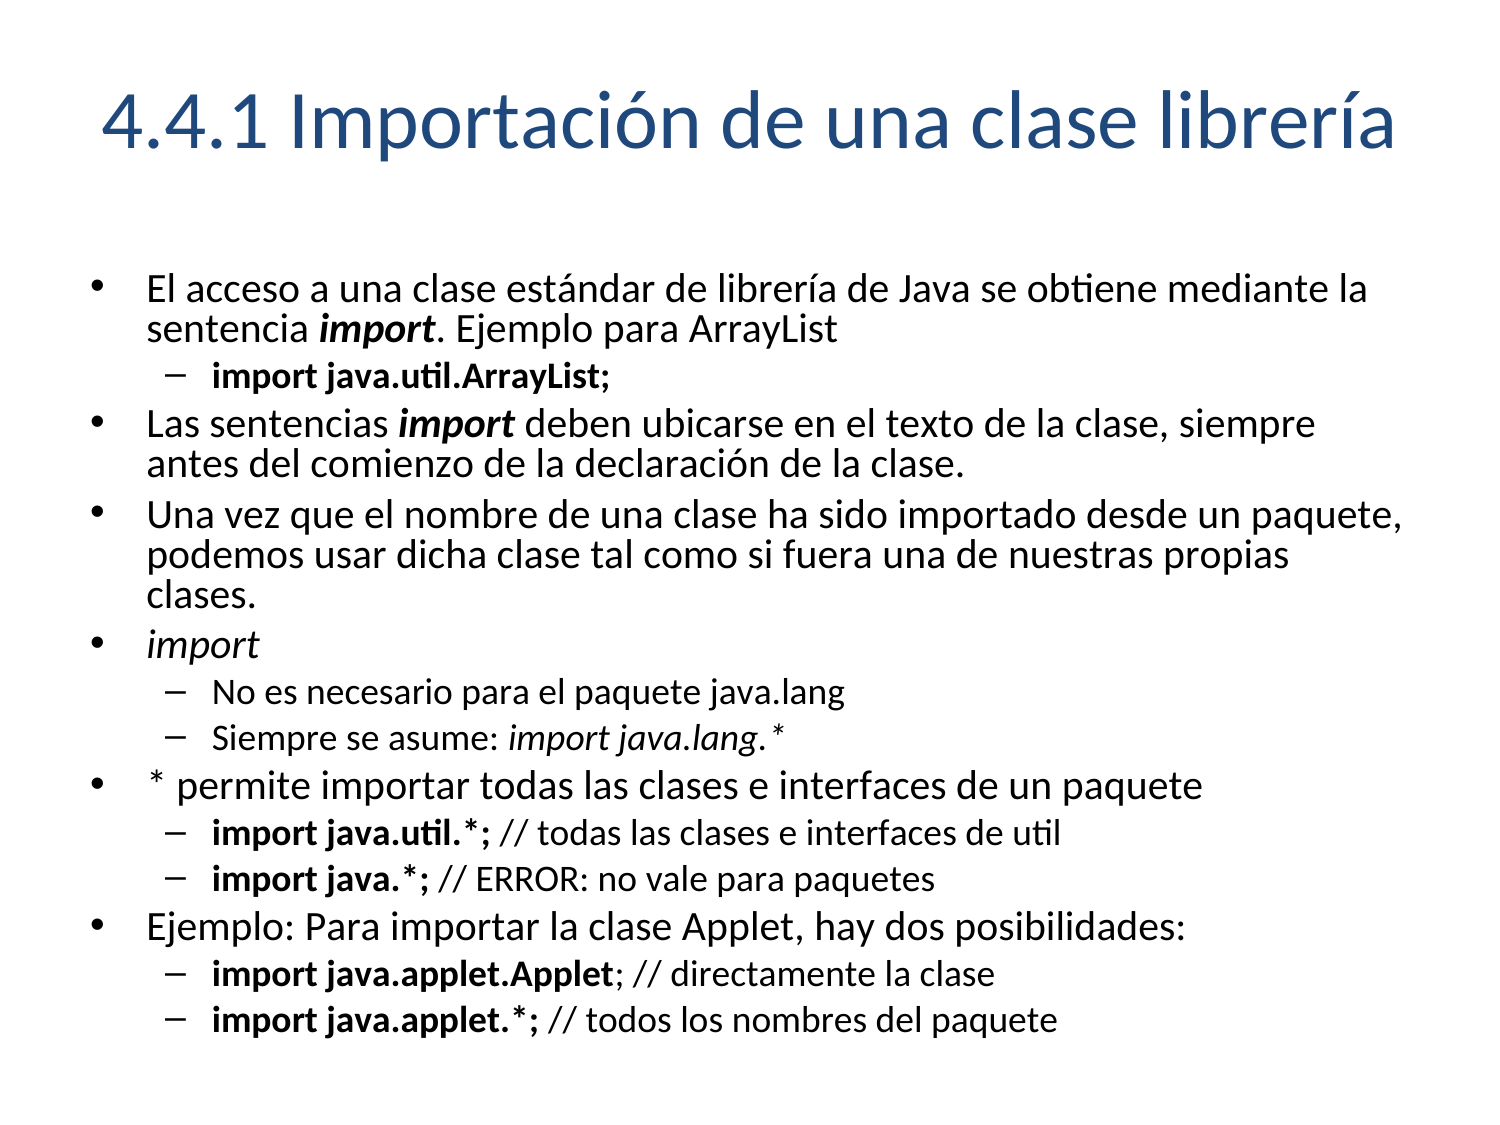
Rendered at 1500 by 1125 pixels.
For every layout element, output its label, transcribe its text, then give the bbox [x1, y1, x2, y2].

title 4.4.1 Importación de una clase librería [75, 45, 1426, 185]
list El acceso a una clase estándar de librería de Java se obtiene mediante la sentencia import. Ejemplo para ArrayList import java.util.ArrayList; Las sentencias import deben ubicarse en el texto de la clase, siempre antes del comienzo de la declaración de la clase. Una vez que el nombre de una clase ha sido importado desde un paquete, podemos usar dicha clase tal como si fuera una de nuestras propias clases. import No es necesario para el paquete java.lang Siempre se asume: import java.lang.* * permite importar todas las clases e interfaces de un paquete import java.util.*; // todas las clases e interfaces de util import java.*; // ERROR: no vale para paquetes Ejemplo: Para importar la clase Applet, hay dos posibilidades: import java.applet.Applet; // directamente la clase import java.applet.*; // todos los nombres del paquete [75, 262, 1426, 1083]
